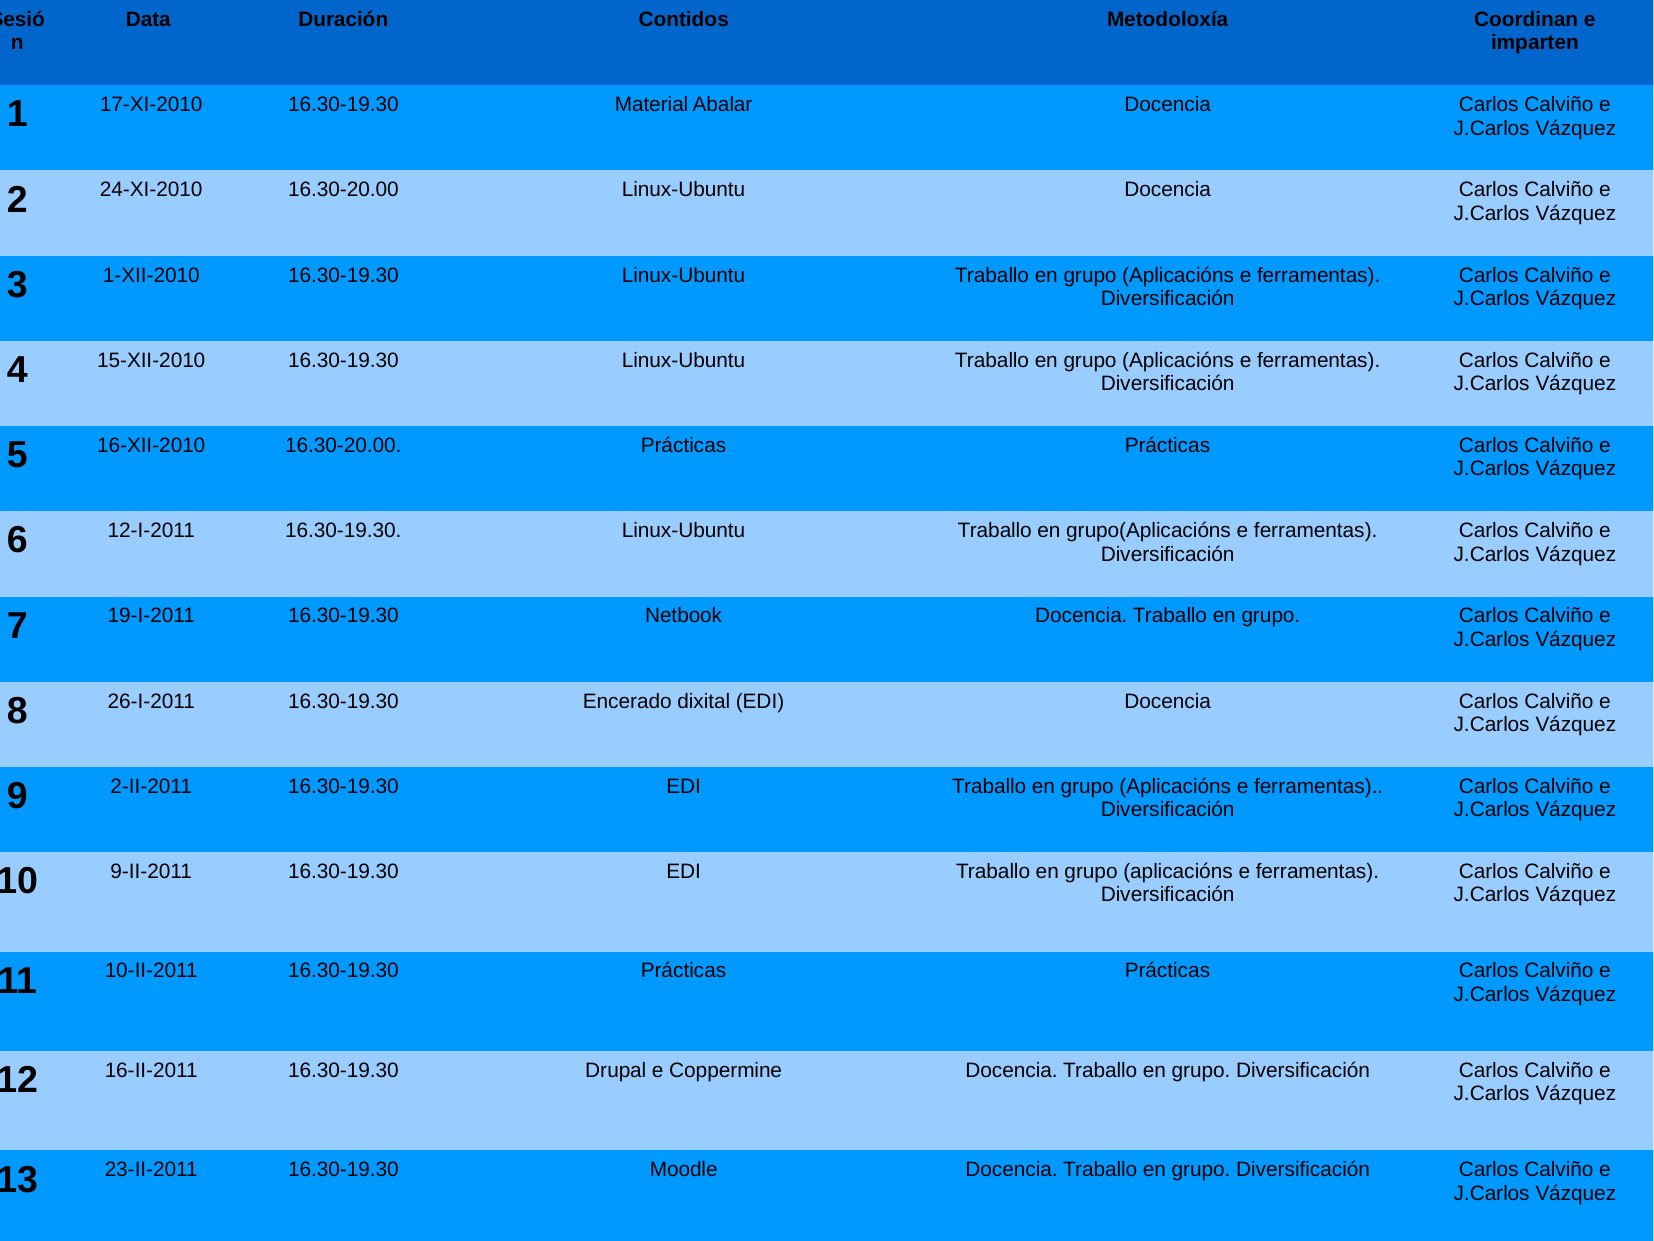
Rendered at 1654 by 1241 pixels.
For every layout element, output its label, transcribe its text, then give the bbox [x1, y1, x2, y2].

table_cell 16.30-19.30 [239, 1051, 448, 1150]
table_header Coordinan e imparten [1416, 0, 1654, 85]
table_cell 16.30-19.30 [239, 341, 448, 426]
table_cell Docencia [919, 170, 1416, 256]
table_cell 16-II-2011 [64, 1051, 239, 1150]
table_cell 10 [0, 852, 64, 952]
table_cell Carlos Calviño e J.Carlos Vázquez [1416, 682, 1654, 767]
table_cell 12-I-2011 [64, 511, 239, 597]
table_cell Prácticas [919, 426, 1416, 511]
table_cell 9 [0, 767, 64, 852]
table_cell 13 [0, 1150, 64, 1241]
table_cell Carlos Calviño e J.Carlos Vázquez [1416, 511, 1654, 597]
table_cell Traballo en grupo (Aplicacións e ferramentas). Diversificación [919, 341, 1416, 426]
table_cell 9-II-2011 [64, 852, 239, 952]
table_cell 16.30-19.30 [239, 852, 448, 952]
table_cell 6 [0, 511, 64, 597]
table_cell Drupal e Coppermine [448, 1051, 919, 1150]
table_cell 11 [0, 972, 6, 989]
table_cell 16.30-19.30 [239, 256, 448, 341]
table_cell 7 [0, 597, 64, 682]
table_cell 10 [0, 872, 5, 889]
table_cell Carlos Calviño e J.Carlos Vázquez [1416, 170, 1654, 256]
table_cell Traballo en grupo (Aplicacións e ferramentas). Diversificación [919, 256, 1416, 341]
table_cell Linux-Ubuntu [448, 170, 919, 256]
table_cell 15-XII-2010 [64, 341, 239, 426]
table_cell Carlos Calviño e J.Carlos Vázquez [1416, 341, 1654, 426]
table_cell Netbook [448, 597, 919, 682]
table_cell 1 [0, 85, 64, 170]
table_cell Docencia. Traballo en grupo. Diversificación [919, 1150, 1416, 1241]
table_cell 16.30-20.00 [239, 170, 448, 256]
table_cell EDI [448, 767, 919, 852]
table_cell Docencia. Traballo en grupo. [919, 597, 1416, 682]
table_cell 23-II-2011 [64, 1150, 239, 1241]
table_cell 12 [0, 1051, 64, 1150]
table_cell Linux-Ubuntu [448, 511, 919, 597]
table_header Metodoloxía [919, 0, 1416, 85]
table_cell 26-I-2011 [64, 682, 239, 767]
table_cell Traballo en grupo (aplicacións e ferramentas). Diversificación [919, 852, 1416, 952]
table_cell Carlos Calviño e J.Carlos Vázquez [1416, 1051, 1654, 1150]
table_cell Carlos Calviño e J.Carlos Vázquez [1416, 852, 1654, 952]
table_cell Carlos Calviño e J.Carlos Vázquez [1416, 256, 1654, 341]
table_cell Carlos Calviño e J.Carlos Vázquez [1416, 767, 1654, 852]
table_cell 8 [0, 682, 64, 767]
table_cell 17-XI-2010 [64, 85, 239, 170]
table_header Duración [239, 0, 448, 85]
table_cell 16.30-19.30 [239, 1150, 448, 1241]
table_cell 12 [0, 1071, 5, 1088]
table_cell 2 [0, 170, 64, 256]
table_cell 16.30-19.30 [239, 85, 448, 170]
table_cell Material Abalar [448, 85, 919, 170]
table_cell 16.30-19.30 [239, 767, 448, 852]
table_cell 2-II-2011 [64, 767, 239, 852]
table_cell 1-XII-2010 [64, 256, 239, 341]
table_cell 16-XII-2010 [64, 426, 239, 511]
table_cell Encerado dixital (EDI) [448, 682, 919, 767]
table_cell Moodle [448, 1150, 919, 1241]
table_cell 16.30-19.30 [239, 952, 448, 1051]
table_cell 4 [0, 341, 64, 426]
table_cell Docencia [919, 682, 1416, 767]
table_cell 16.30-20.00. [239, 426, 448, 511]
table_cell Prácticas [448, 426, 919, 511]
table_cell 11 [0, 952, 64, 1051]
table_cell Linux-Ubuntu [448, 341, 919, 426]
table_cell Prácticas [919, 952, 1416, 1051]
table_cell 16.30-19.30 [239, 682, 448, 767]
table_cell 3 [0, 256, 64, 341]
table_cell Docencia [919, 85, 1416, 170]
table_cell 16.30-19.30. [239, 511, 448, 597]
table_cell Docencia. Traballo en grupo. Diversificación [919, 1051, 1416, 1150]
table_cell Carlos Calviño e J.Carlos Vázquez [1416, 426, 1654, 511]
table_cell Traballo en grupo(Aplicacións e ferramentas). Diversificación [919, 511, 1416, 597]
table_header Contidos [448, 0, 919, 85]
table_cell Linux-Ubuntu [448, 256, 919, 341]
table_cell 19-I-2011 [64, 597, 239, 682]
table_header Sesión [0, 0, 64, 85]
table_cell EDI [448, 852, 919, 952]
table_cell Prácticas [448, 952, 919, 1051]
table_cell Traballo en grupo (Aplicacións e ferramentas).. Diversificación [919, 767, 1416, 852]
table_cell 5 [0, 426, 64, 511]
table_cell 13 [0, 1171, 5, 1188]
table_cell Carlos Calviño e J.Carlos Vázquez [1416, 1150, 1654, 1241]
table_header Data [64, 0, 239, 85]
table_cell 10-II-2011 [64, 952, 239, 1051]
table_cell 16.30-19.30 [239, 597, 448, 682]
table_cell Carlos Calviño e J.Carlos Vázquez [1416, 597, 1654, 682]
table_cell Carlos Calviño e J.Carlos Vázquez [1416, 952, 1654, 1051]
table_cell Carlos Calviño e J.Carlos Vázquez [1416, 85, 1654, 170]
table_cell 24-XI-2010 [64, 170, 239, 256]
